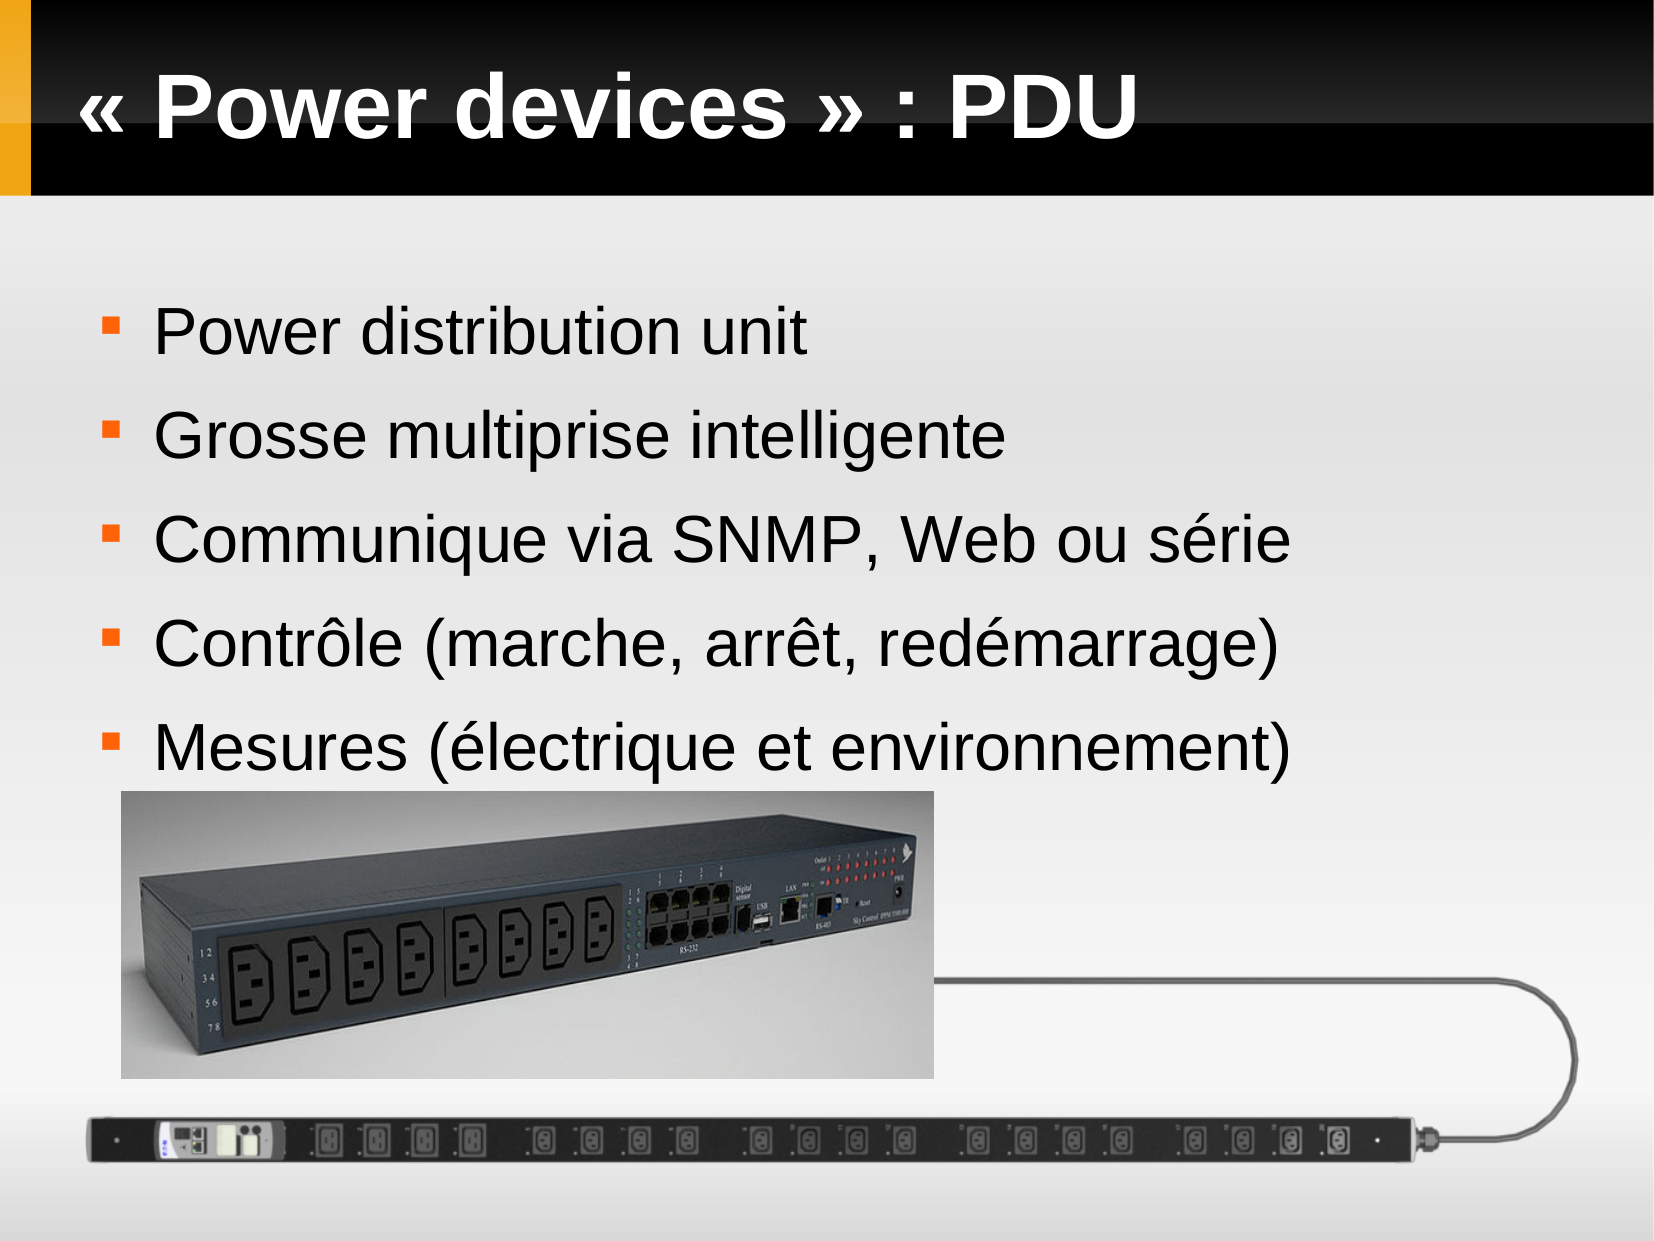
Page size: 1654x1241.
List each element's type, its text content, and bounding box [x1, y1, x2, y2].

picture [0, 0, 1654, 1241]
title « Power devices » : PDU [76, 0, 1565, 208]
list Power distribution unit Grosse multiprise intelligente Communique via SNMP, Web ou série Contrôle (marche, arrêt, redémarrage) Mesures (électrique et environnement) [82, 290, 1571, 956]
